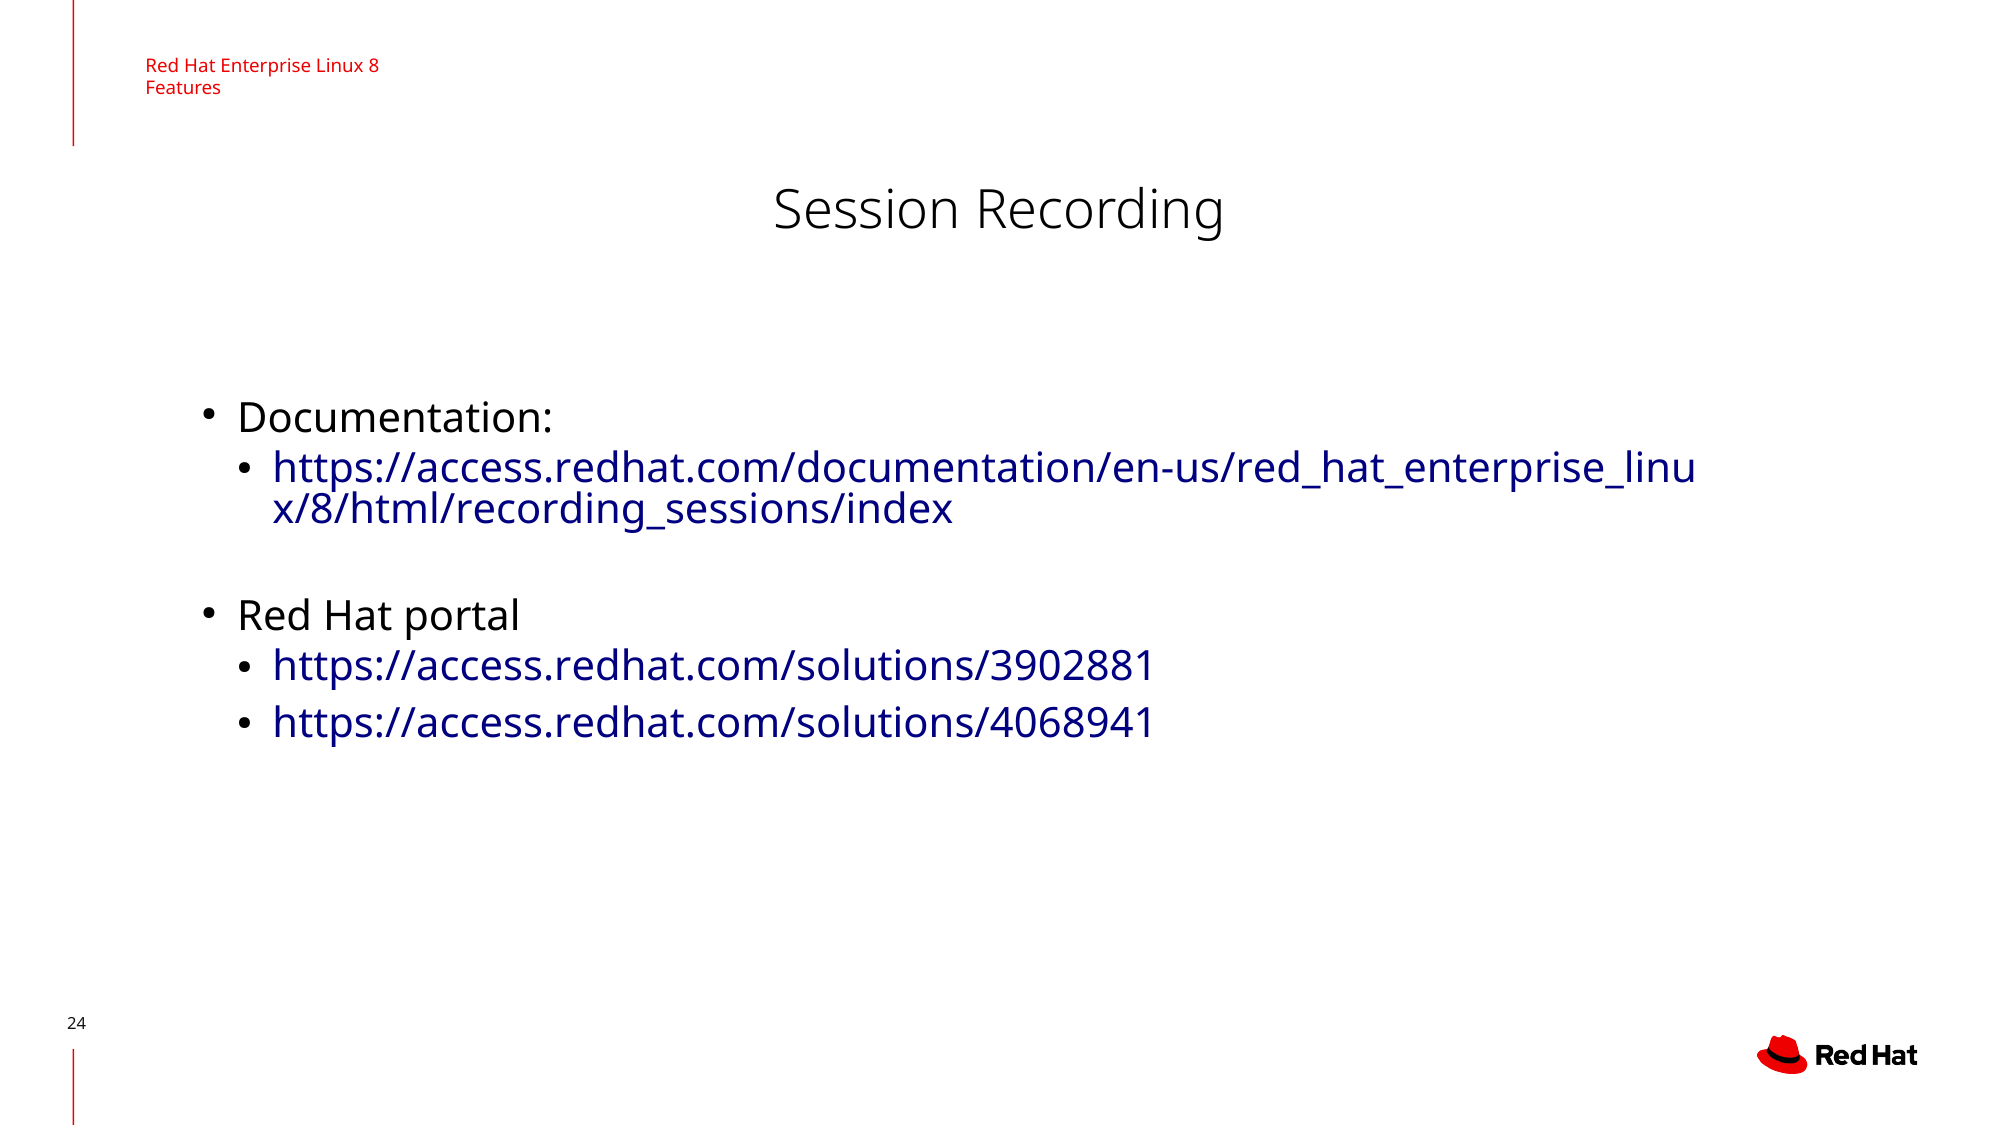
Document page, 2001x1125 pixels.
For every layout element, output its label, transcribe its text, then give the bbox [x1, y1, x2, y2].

picture [1757, 1035, 1918, 1074]
subtitle Red Hat Enterprise Linux 8 Features [73, 9, 918, 143]
text_box Documentation: https://access.redhat.com/documentation/en-us/red_hat_enterprise_linux/8/html/recording_sessions/index Red Hat portal https://access.redhat.com/solutions/3902881 https://access.redhat.com/solutions/4068941 [186, 382, 1727, 981]
title Session Recording [287, 155, 1713, 315]
